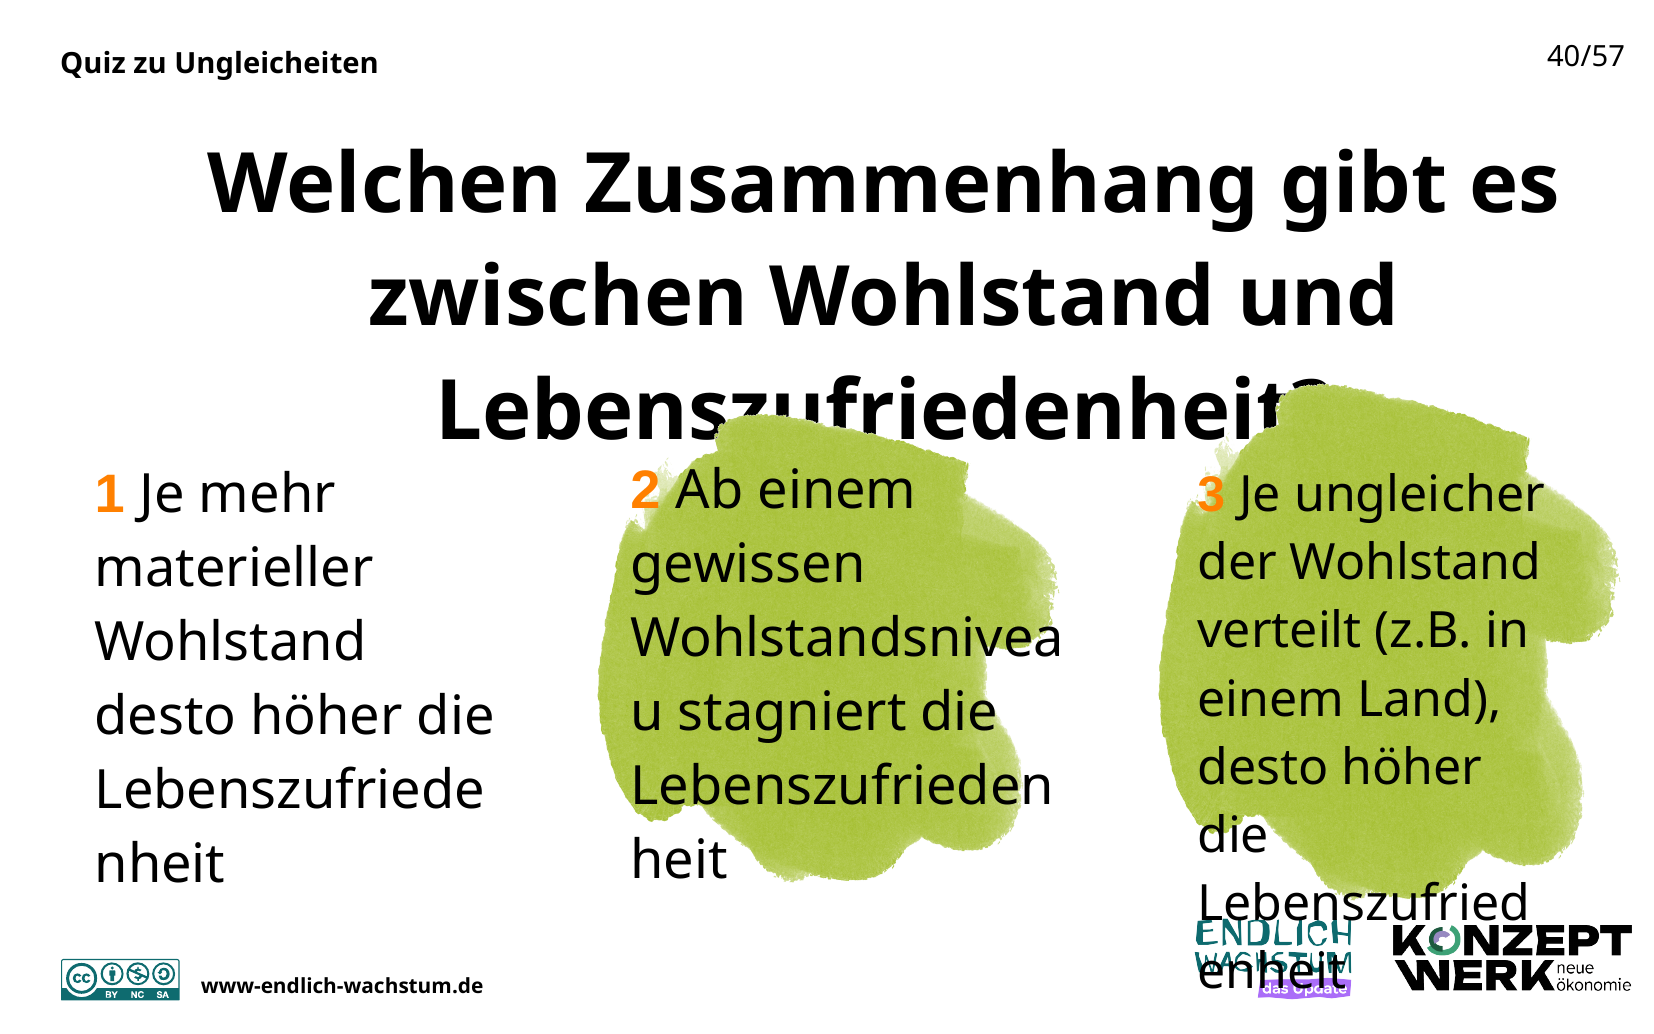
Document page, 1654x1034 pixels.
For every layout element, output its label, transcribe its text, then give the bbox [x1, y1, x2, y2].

text_box 2 Ab einem gewissen Wohlstandsniveau stagniert die Lebenszufriedenheit [544, 442, 1086, 895]
text_box 1 Je mehr materieller Wohlstand desto höher die Lebenszufriedenheit [8, 447, 532, 899]
text_box 3 Je ungleicher der Wohlstand verteilt (z.B. in einem Land), desto höher die Lebenszufriedenheit [1111, 450, 1573, 935]
picture [597, 413, 1060, 442]
picture [1176, 935, 1374, 1011]
title Welchen Zusammenhang gibt es zwischen Wohlstand und Lebenszufriedenheit? [140, 106, 1629, 480]
picture [1158, 383, 1621, 901]
picture [1387, 917, 1636, 997]
